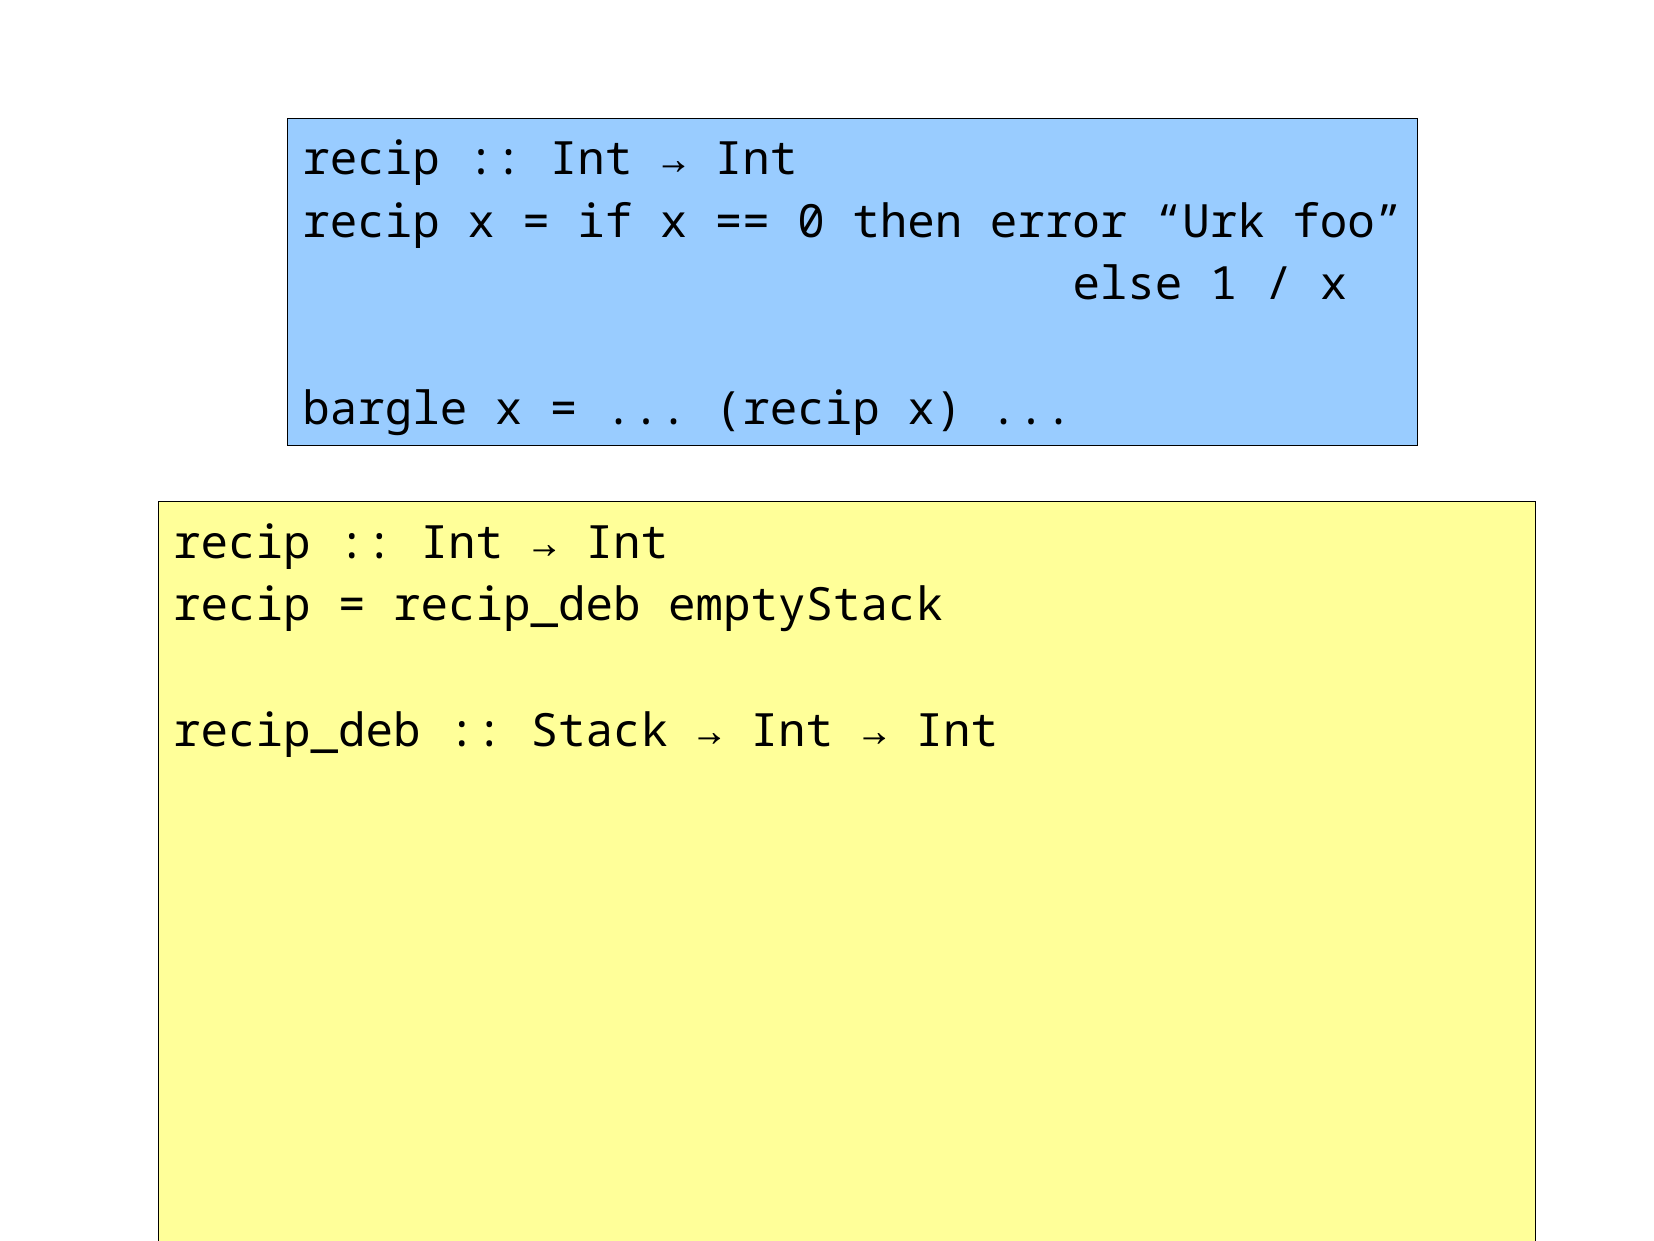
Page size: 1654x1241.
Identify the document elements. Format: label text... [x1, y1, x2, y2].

text_box recip :: Int → Int recip = recip_deb emptyStack recip_deb :: Stack → Int → Int recip_deb stack x = if x == 0 then (error_deb stack' “Urk foo”) else 1 / x where stack' = push “in recip:Ex.hs:14,25” bargle_deb stack x = ... (recip_deb stack' x) ... where stack' = push “in bargle:Ex.hs:17,32” [158, 501, 1536, 1210]
text_box recip :: Int → Int recip x = if x == 0 then error “Urk foo” else 1 / x bargle x = ... (recip x) ... [287, 118, 1418, 400]
